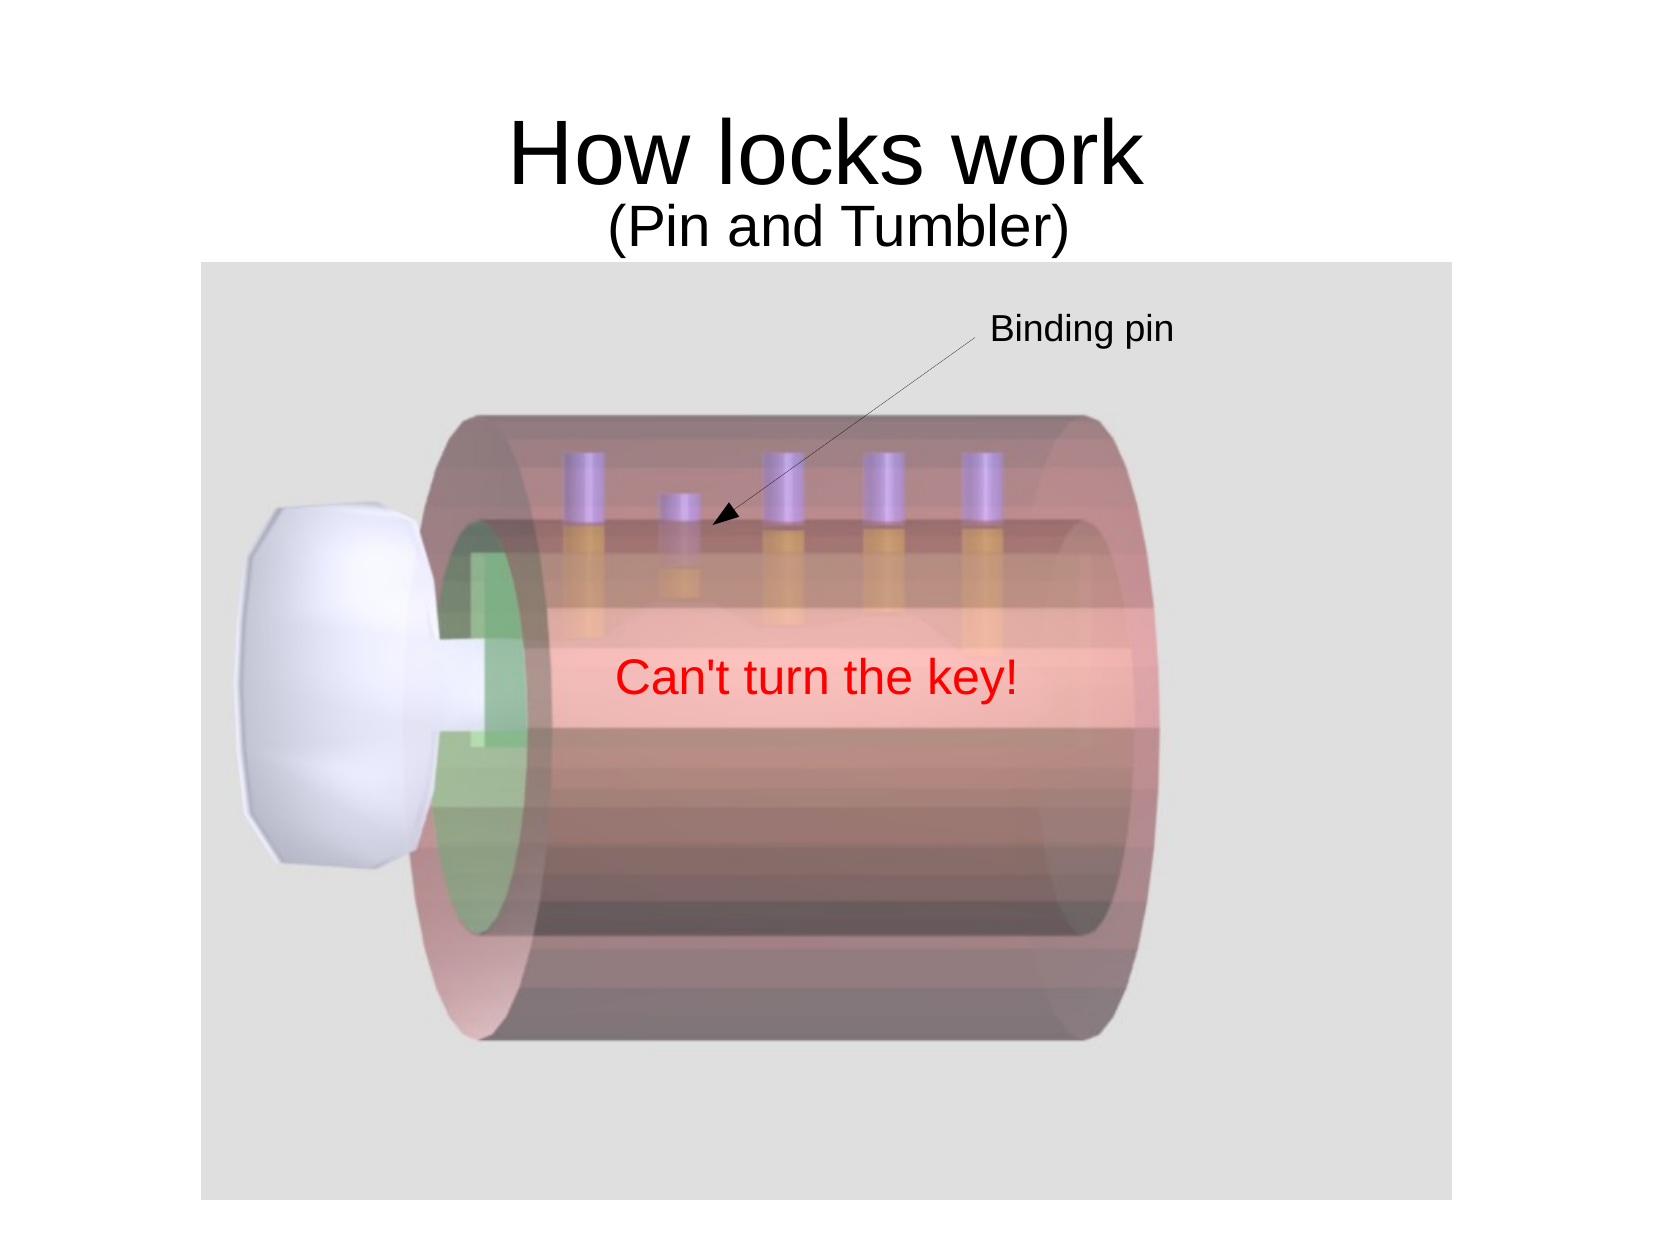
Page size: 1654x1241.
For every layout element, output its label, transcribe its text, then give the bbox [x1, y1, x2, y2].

picture [201, 262, 1452, 1201]
text_box Binding pin [975, 300, 1238, 357]
title How locks work [82, 56, 1571, 250]
text_box Can't turn the key! [600, 641, 1035, 713]
subtitle (Pin and Tumbler) [600, 187, 1080, 265]
